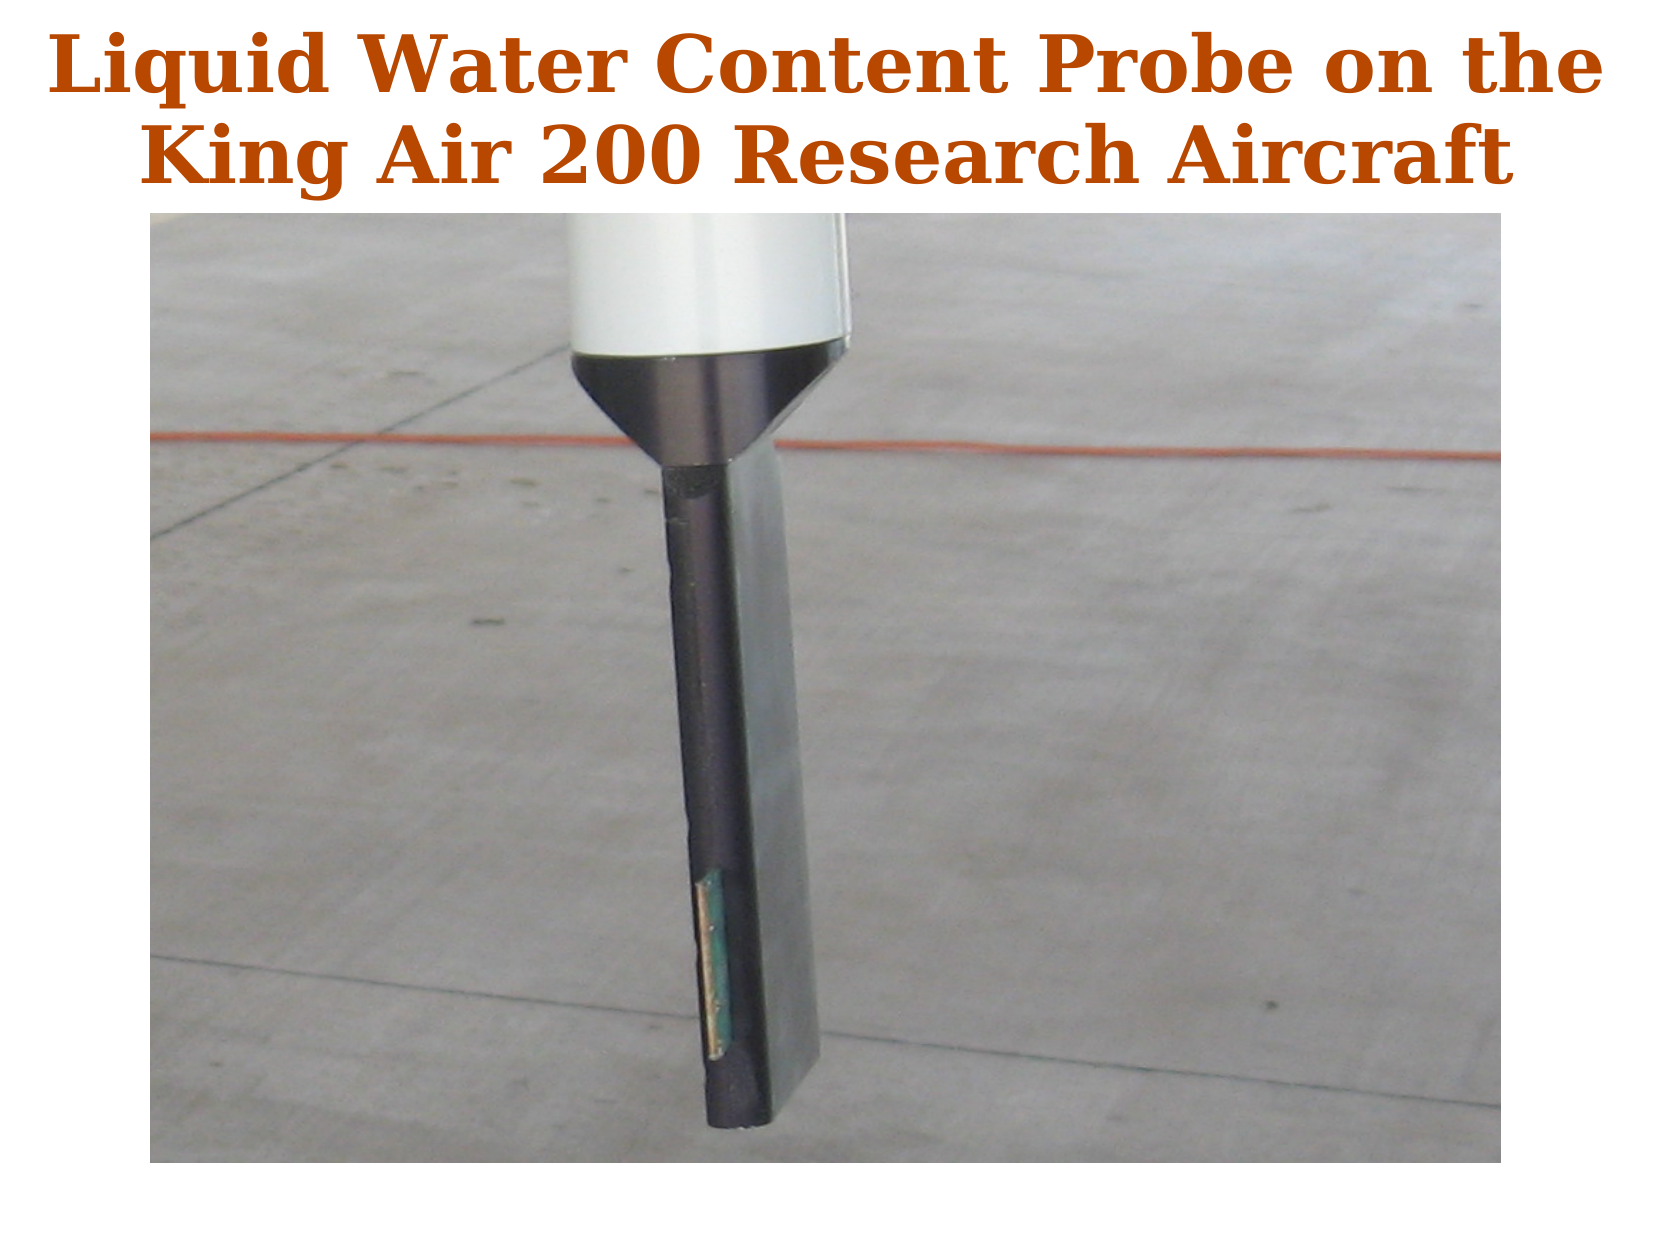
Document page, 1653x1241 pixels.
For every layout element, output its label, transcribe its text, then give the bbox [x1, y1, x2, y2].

picture [150, 213, 1501, 1163]
text_box Liquid Water Content Probe on the King Air 200 Research Aircraft [0, 19, 1653, 202]
